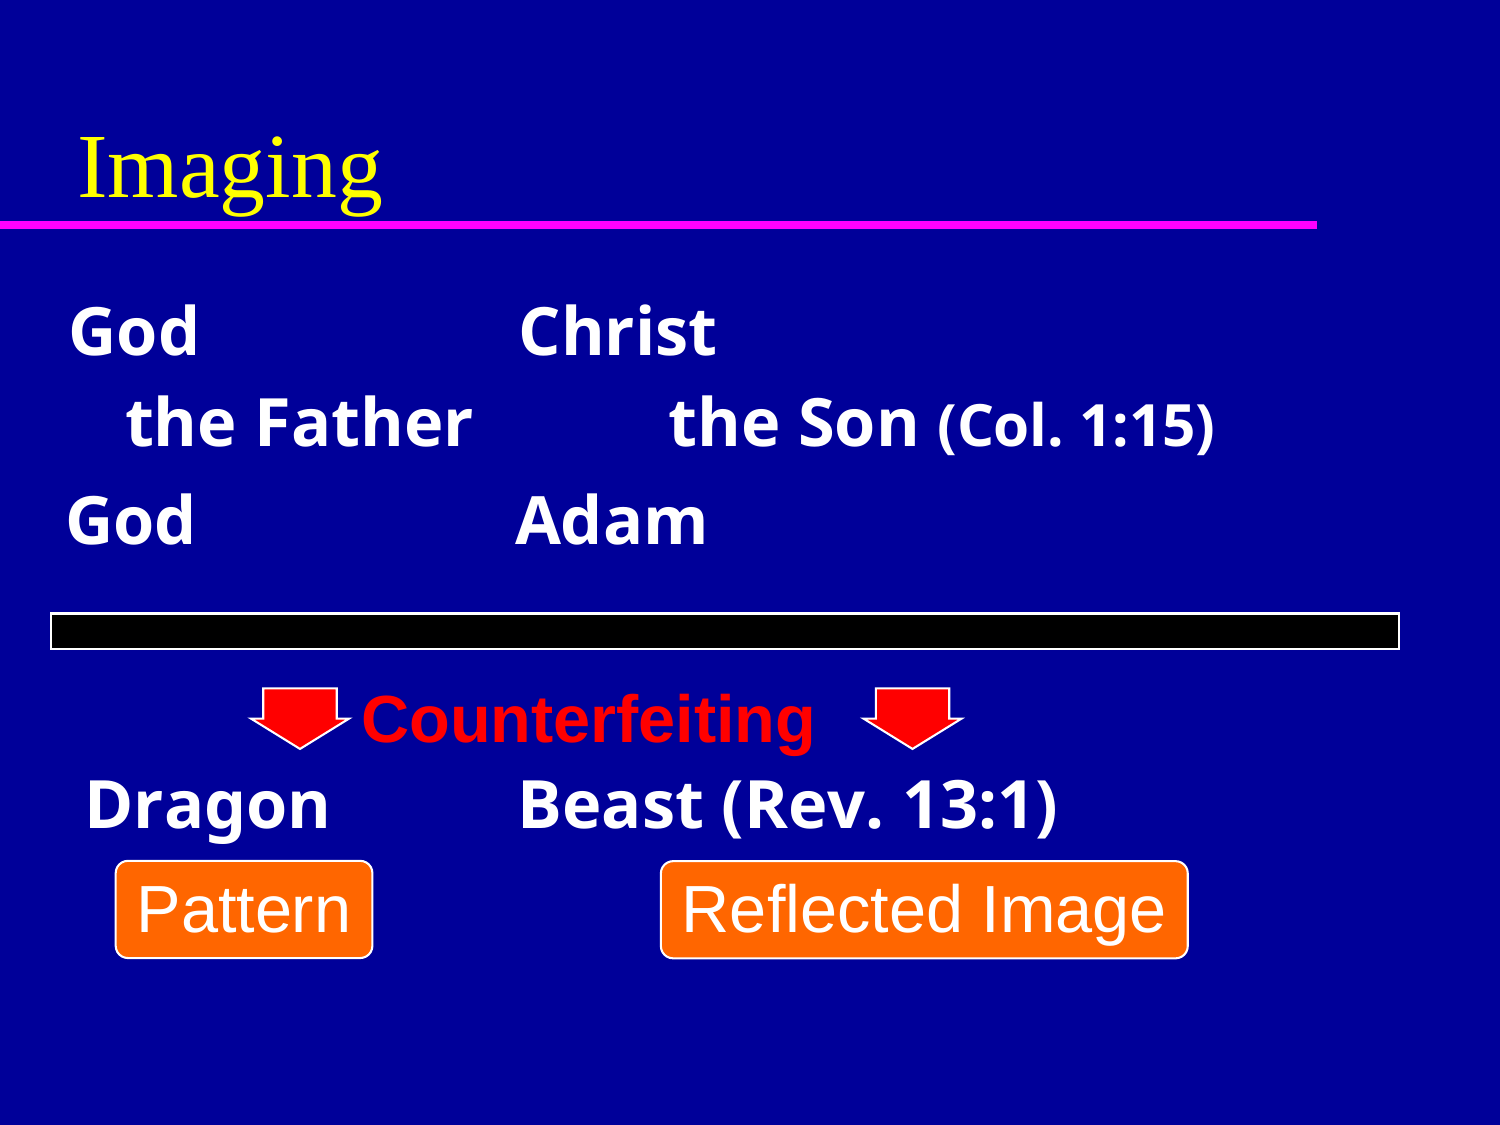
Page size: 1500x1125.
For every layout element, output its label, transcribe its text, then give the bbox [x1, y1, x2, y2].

text_box Dragon Beast (Rev. 13:1) [52, 750, 1474, 856]
title Imaging [62, 43, 1338, 225]
text_box [251, 688, 350, 749]
text_box [50, 613, 1399, 649]
text_box Reflected Image [660, 861, 1188, 959]
text_box Counterfeiting [346, 674, 873, 765]
text_box [863, 688, 962, 749]
list God Adam [50, 465, 1401, 629]
text_box Pattern [115, 860, 373, 959]
text_box God Christ the Father the Son (Col. 1:15) [68, 284, 1332, 442]
